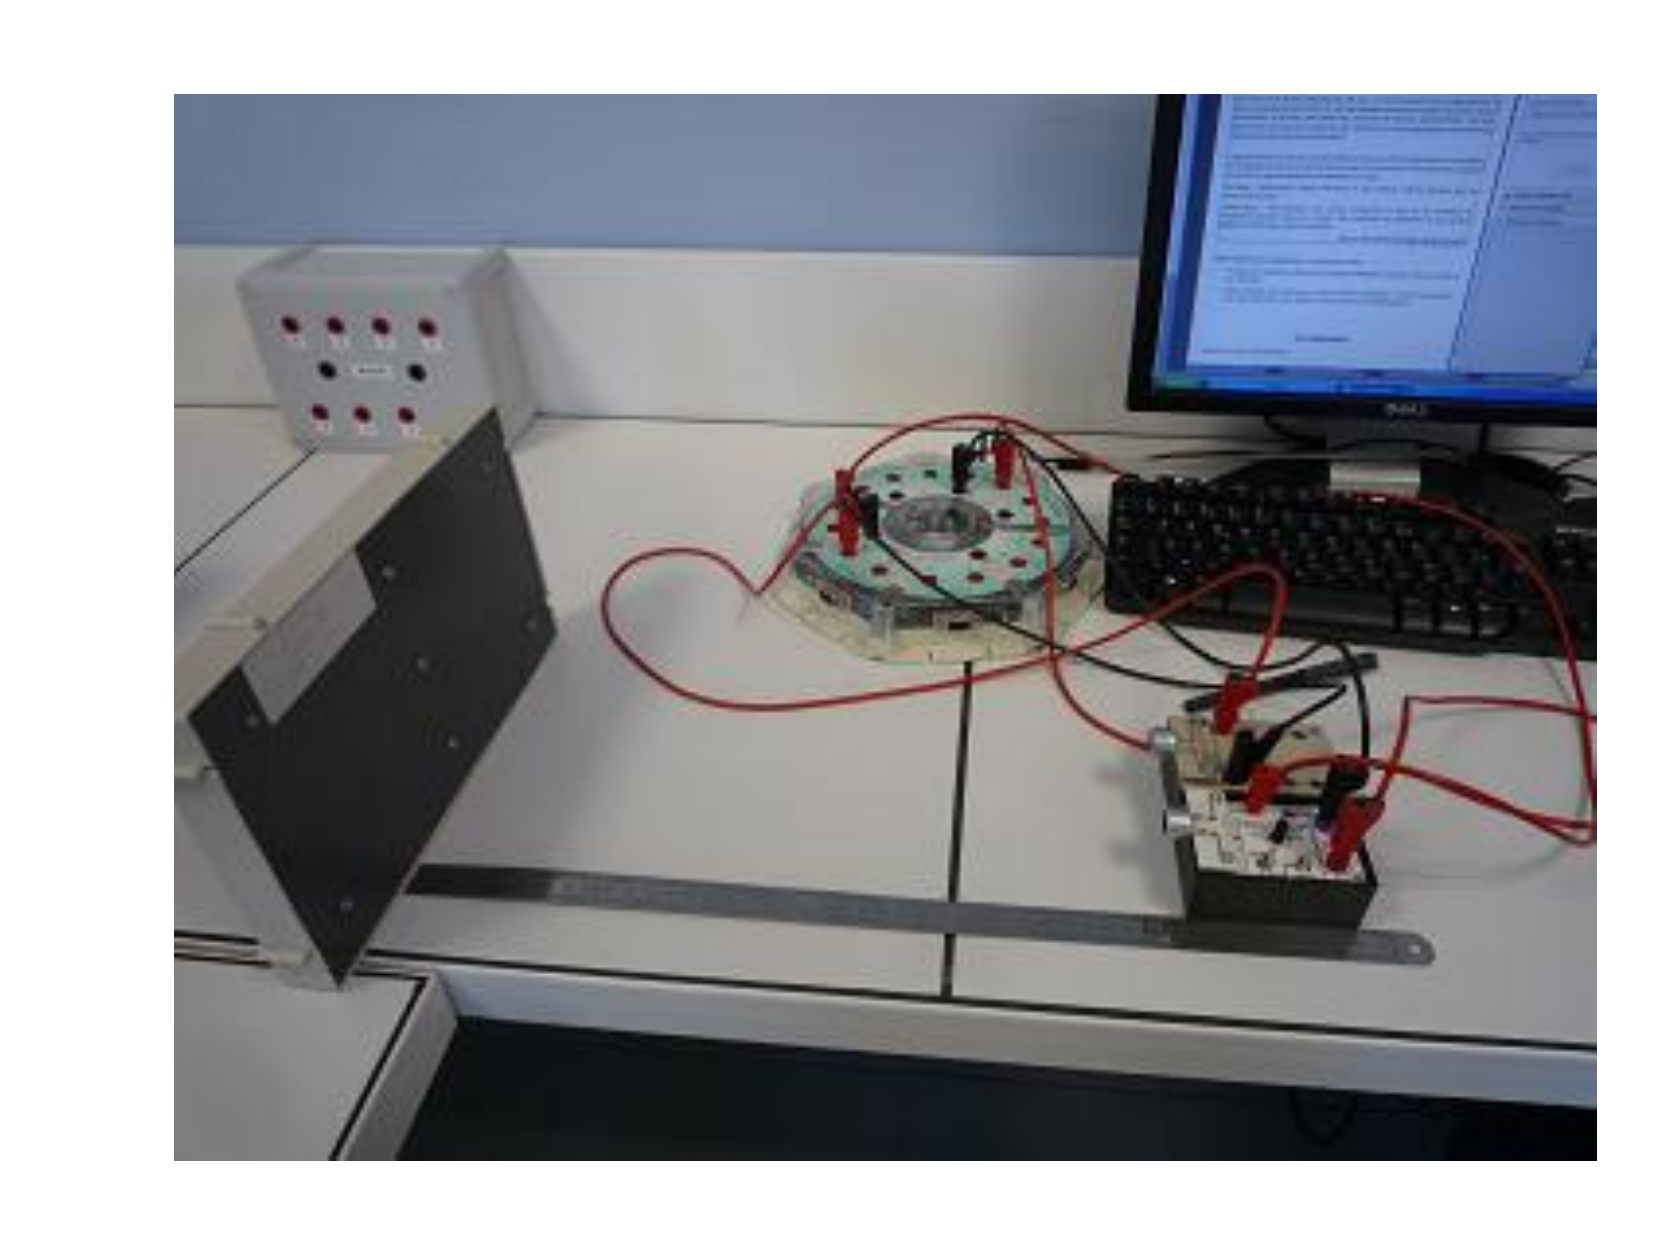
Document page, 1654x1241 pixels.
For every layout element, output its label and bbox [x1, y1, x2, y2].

picture [174, 94, 1597, 1162]
